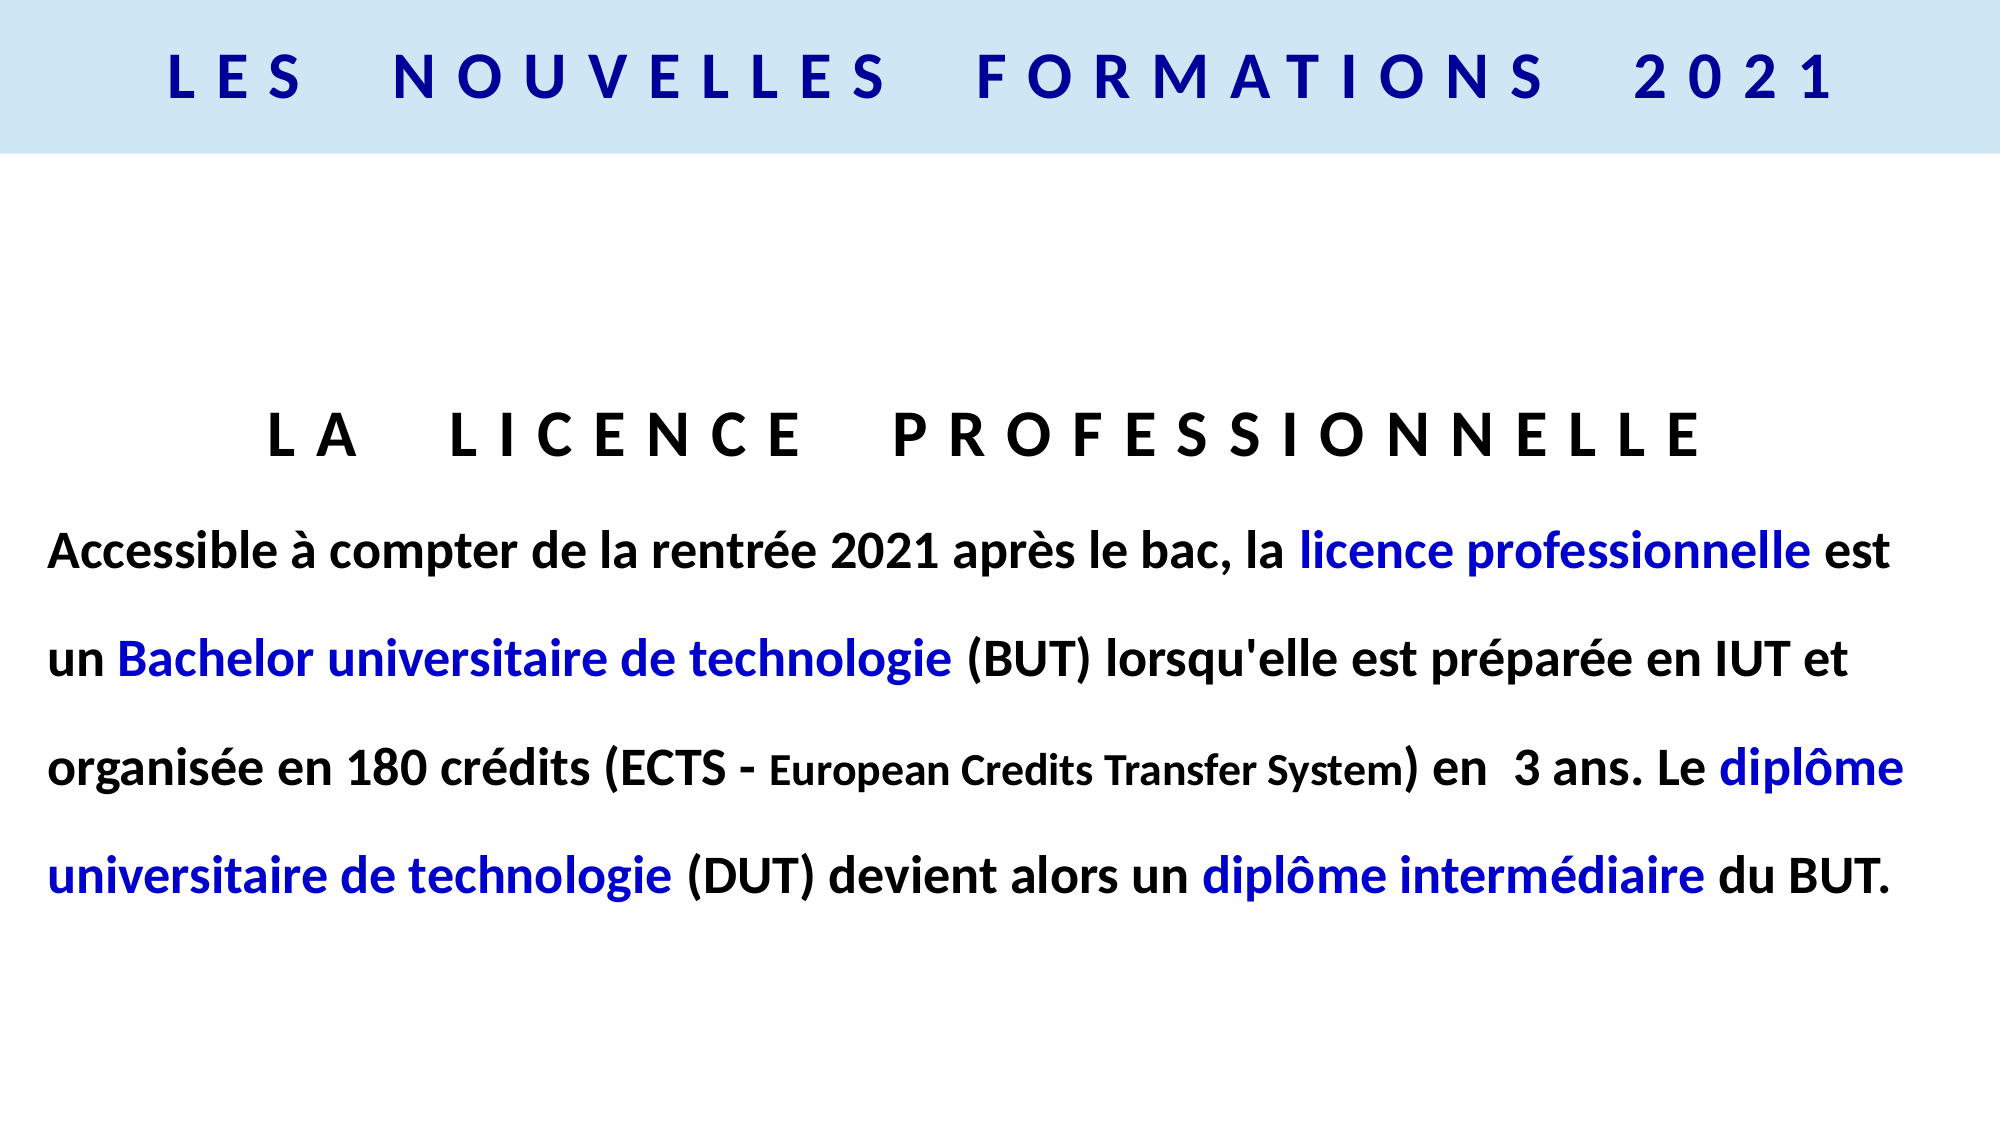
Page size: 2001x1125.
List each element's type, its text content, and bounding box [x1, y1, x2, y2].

title LA LICENCE PROFESSIONNELLE Accessible à compter de la rentrée 2021 après le bac, la licence professionnelle est un Bachelor universitaire de technologie (BUT) lorsqu'elle est préparée en IUT et organisée en 180 crédits (ECTS - European Credits Transfer System) en 3 ans. Le diplôme universitaire de technologie (DUT) devient alors un diplôme intermédiaire du BUT. [47, 172, 1938, 1075]
subtitle [11, 154, 2000, 1125]
text_box LES NOUVELLES FORMATIONS 2021 [0, 0, 2000, 154]
